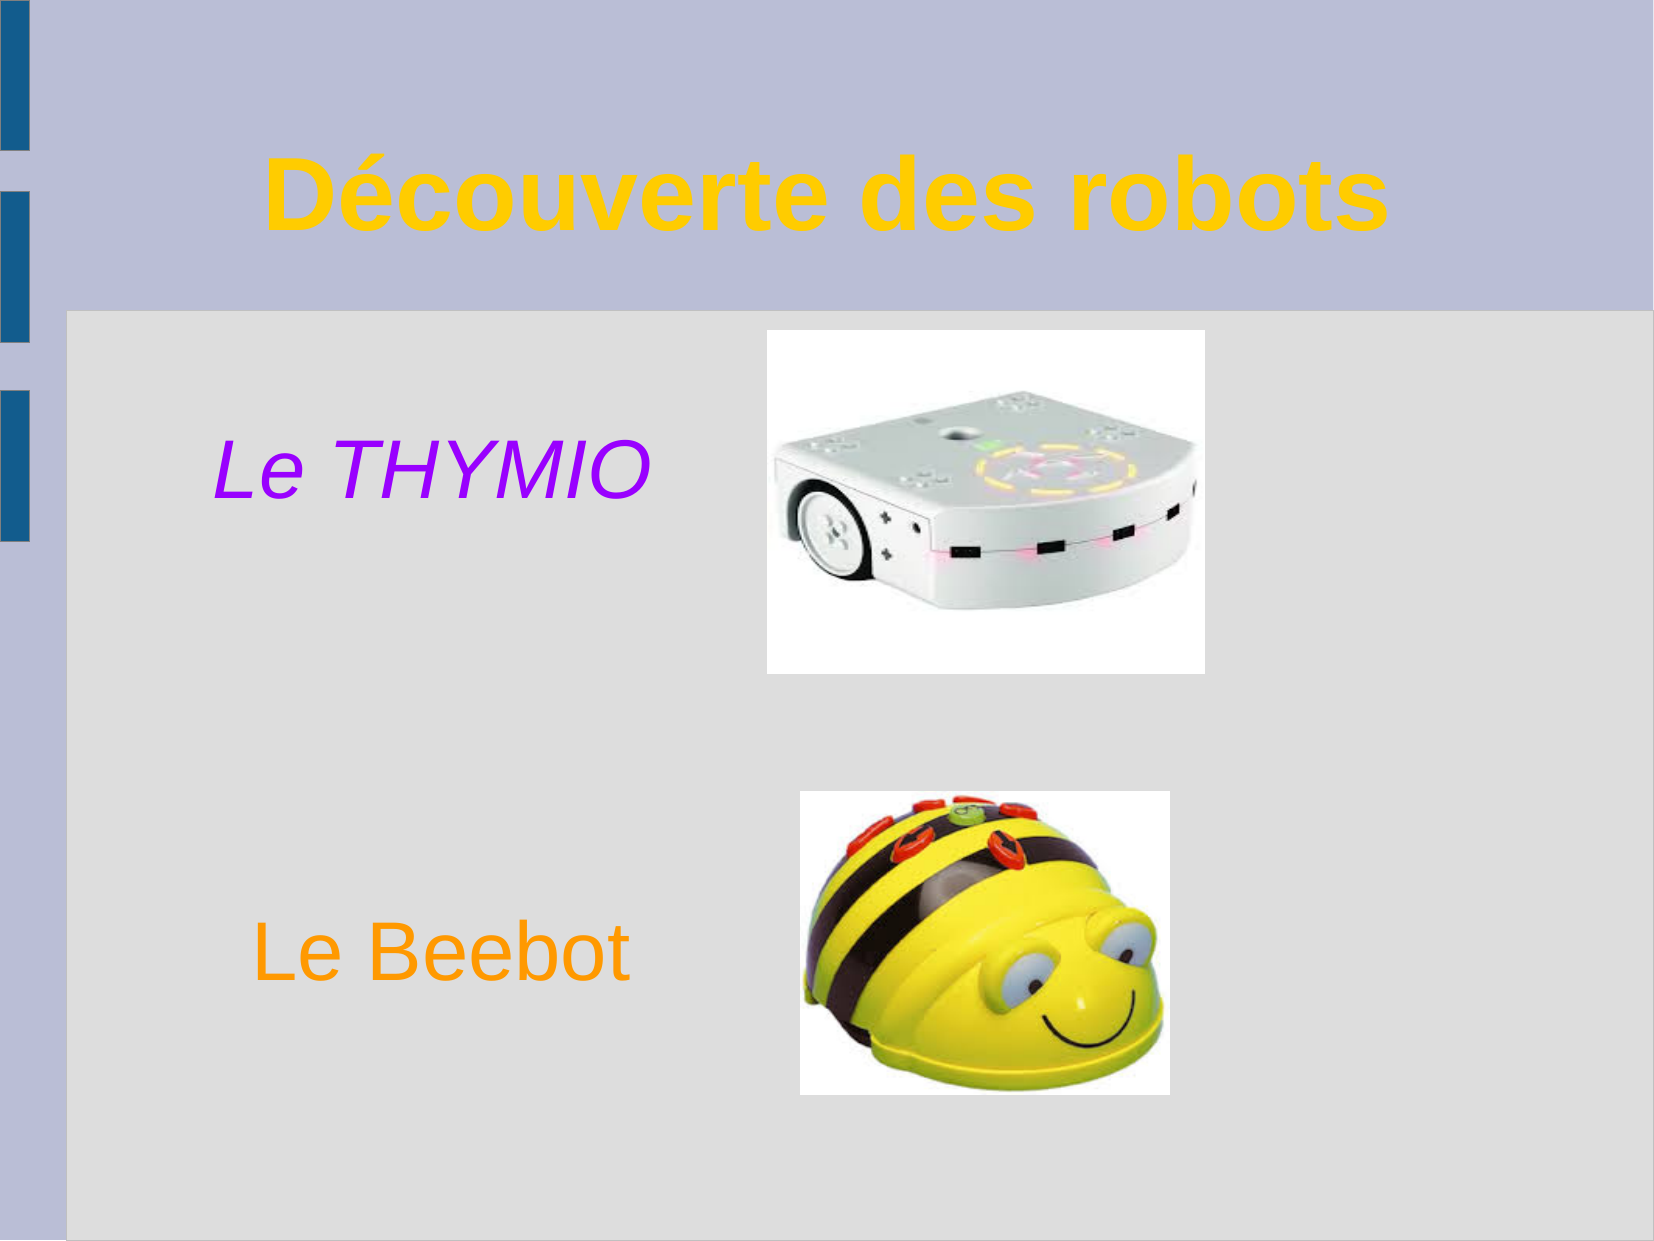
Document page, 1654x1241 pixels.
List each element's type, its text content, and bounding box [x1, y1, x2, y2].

title Découverte des robots [121, 91, 1534, 299]
picture [800, 791, 1170, 1095]
picture [767, 330, 1205, 674]
text_box Le THYMIO [198, 415, 667, 524]
text_box Le Beebot [236, 897, 646, 1006]
